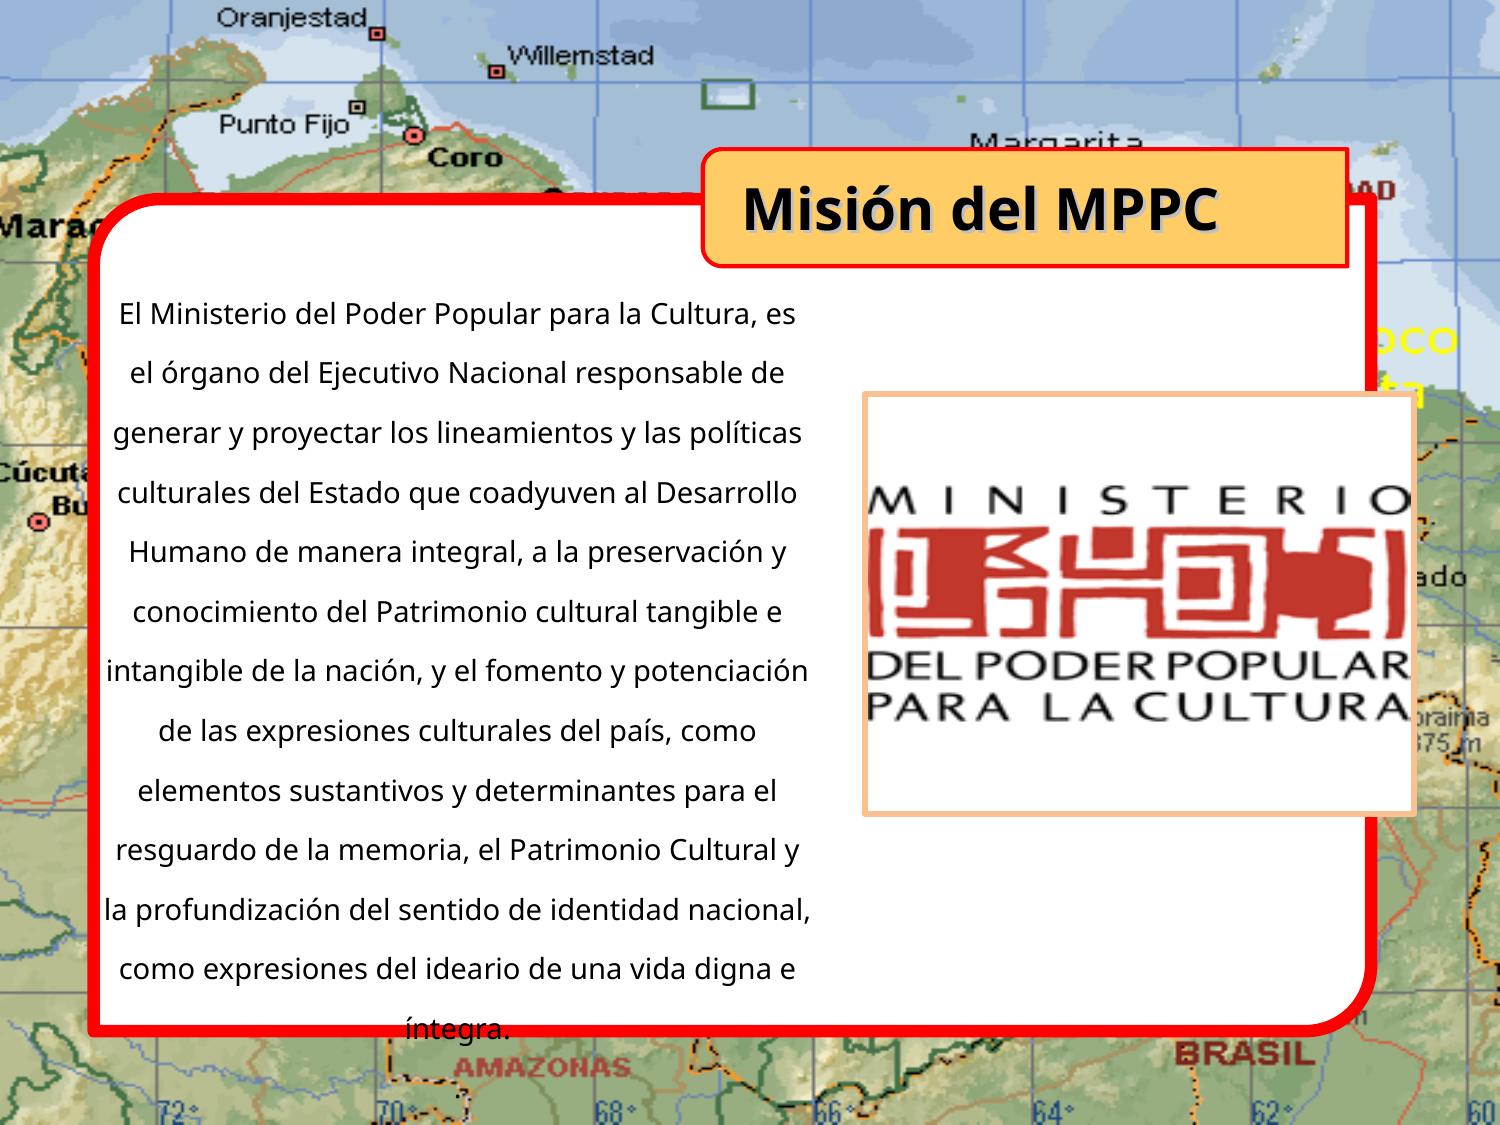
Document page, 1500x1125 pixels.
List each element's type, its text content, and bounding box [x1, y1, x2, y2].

picture [0, 0, 1500, 1125]
text_box [461, 1025, 470, 1032]
text_box [417, 1025, 425, 1032]
text_box [444, 1025, 452, 1030]
picture [868, 397, 1411, 811]
picture [461, 1032, 470, 1037]
text_box El Ministerio del Poder Popular para la Cultura, es el órgano del Ejecutivo Nacional responsable de generar y proyectar los lineamientos y las políticas culturales del Estado que coadyuven al Desarrollo Humano de manera integral, a la preservación y conocimiento del Patrimonio cultural tangible e intangible de la nación, y el fomento y potenciación de las expresiones culturales del país, como elementos sustantivos y determinantes para el resguardo de la memoria, el Patrimonio Cultural y la profundización del sentido de identidad nacional, como expresiones del ideario de una vida digna e íntegra. . [88, 265, 827, 1009]
text_box Misión del MPPC [726, 160, 1500, 244]
text_box [93, 149, 1372, 1032]
